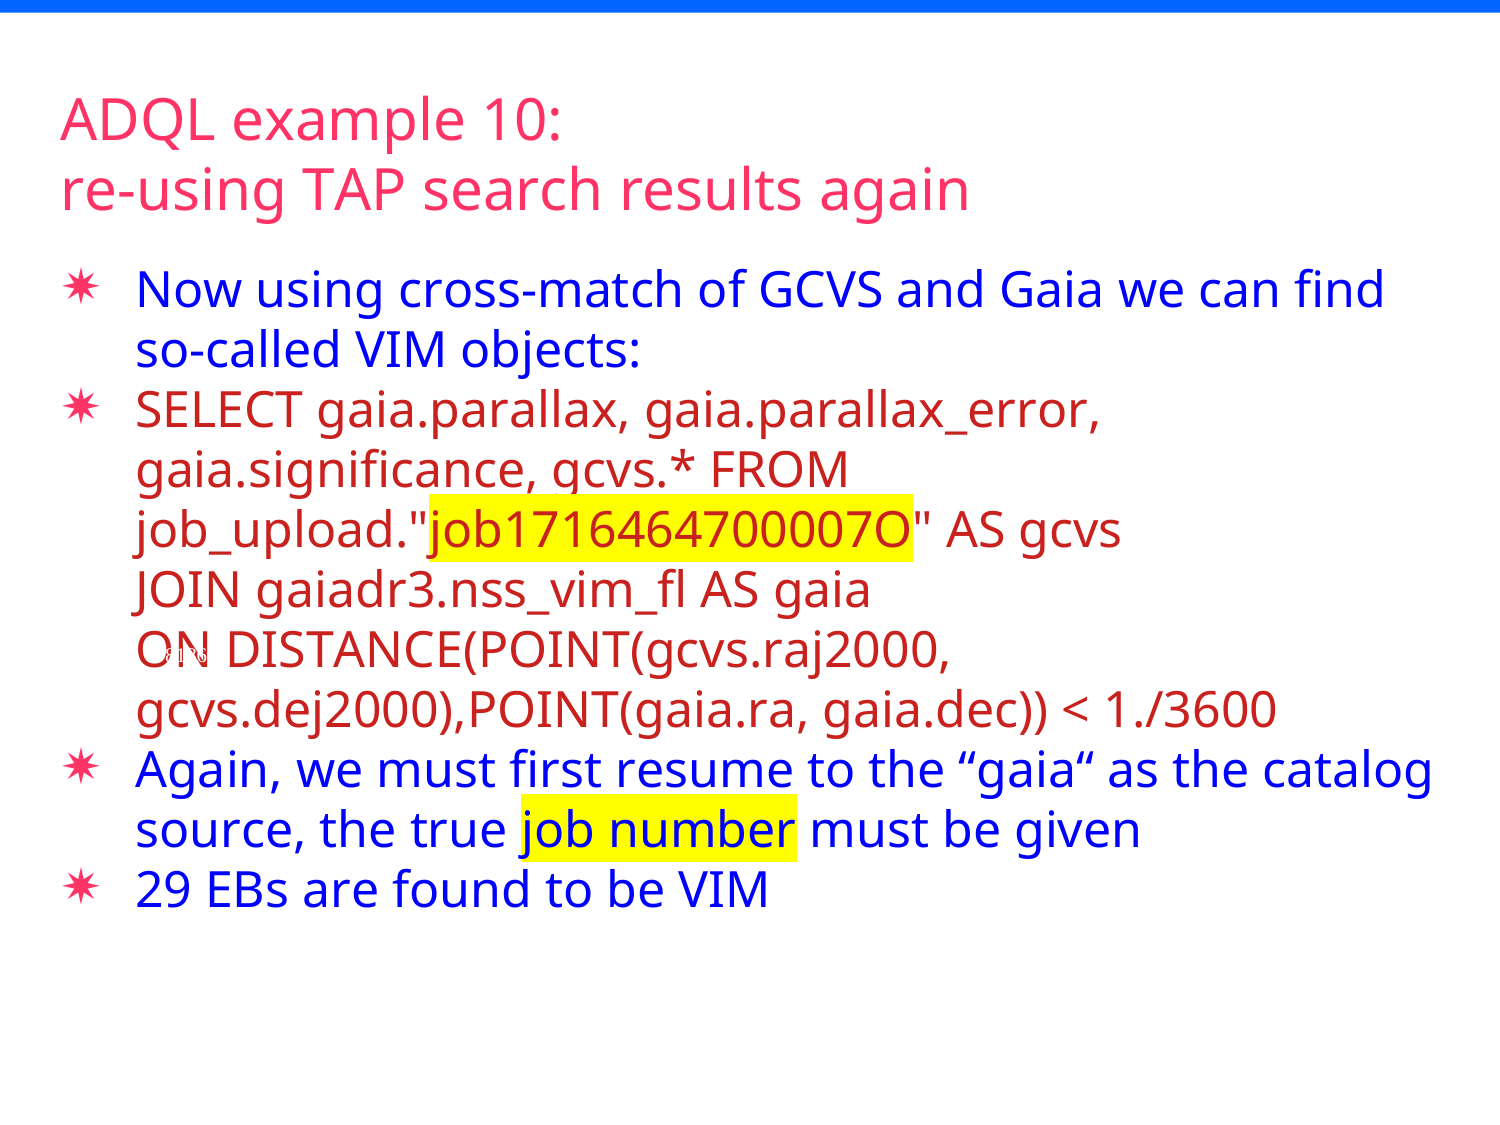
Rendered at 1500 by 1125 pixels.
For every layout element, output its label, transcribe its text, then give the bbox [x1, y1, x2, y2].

text_box ADQL example 10: re-using TAP search results again [45, 75, 1313, 300]
text_box 81867 [150, 634, 233, 675]
text_box Now using cross-match of GCVS and Gaia we can find so-called VIM objects: SELECT gaia.parallax, gaia.parallax_error, gaia.significance, gcvs.* FROM job_upload."job1716464700007O" AS gcvs JOIN gaiadr3.nss_vim_fl AS gaia ON DISTANCE(POINT(gcvs.raj2000, gcvs.dej2000),POINT(gaia.ra, gaia.dec)) < 1./3600 Again, we must first resume to the “gaia“ as the catalog source, the true job number must be given 29 EBs are found to be VIM [45, 190, 1463, 938]
